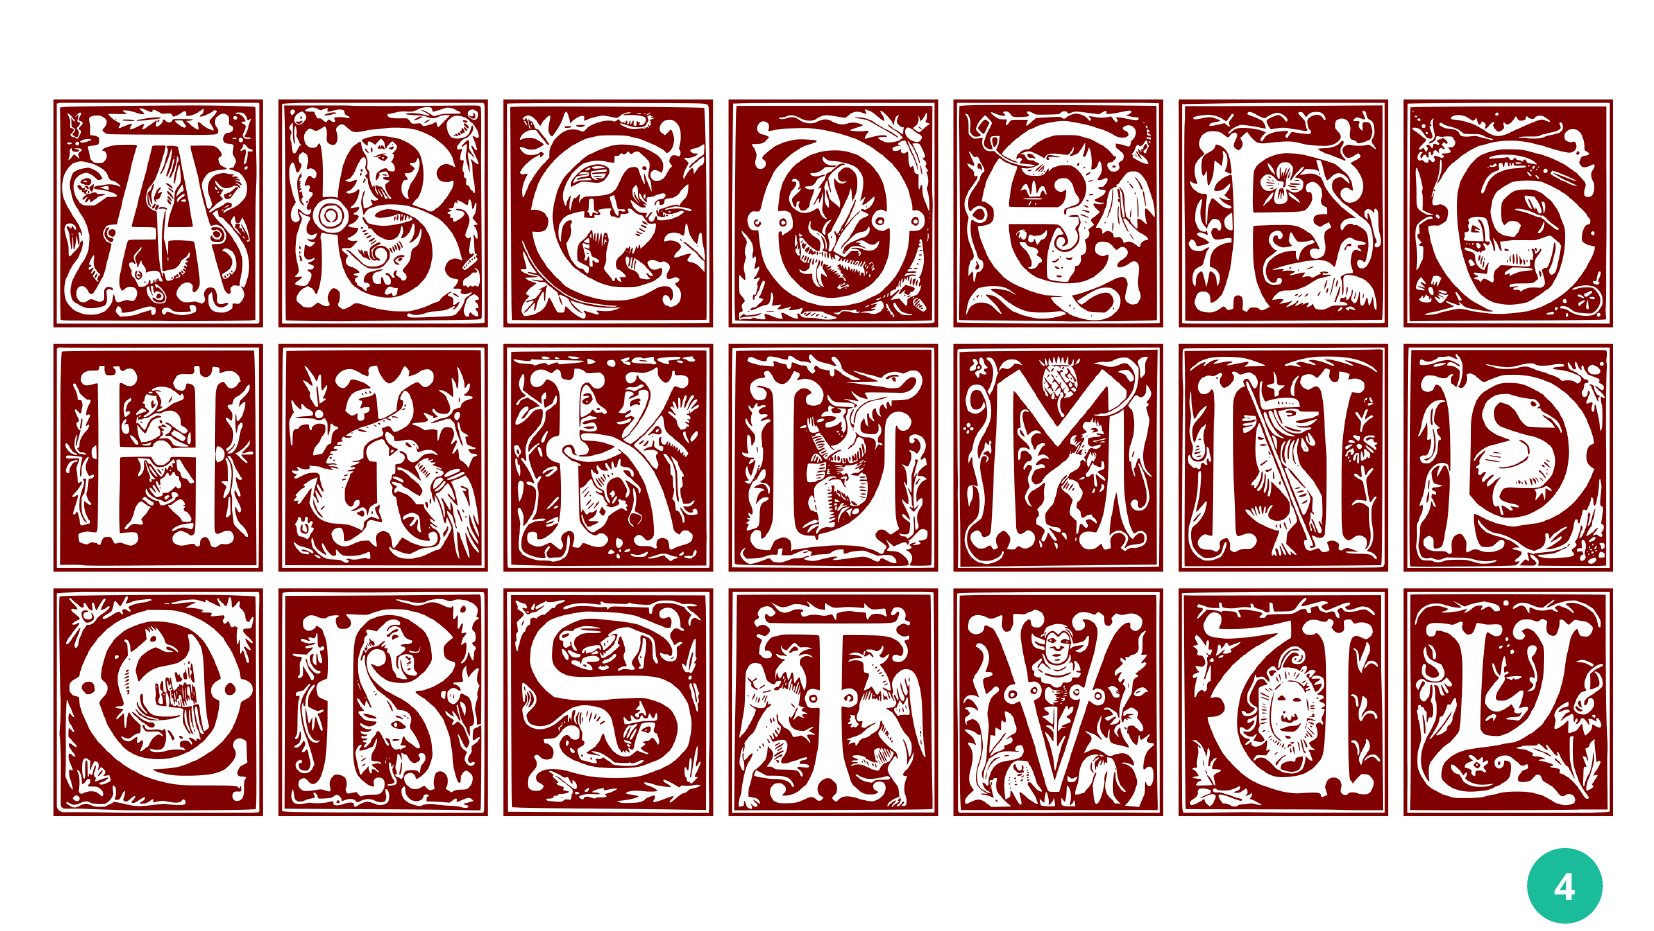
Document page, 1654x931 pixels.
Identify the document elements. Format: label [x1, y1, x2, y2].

picture [12, 58, 1654, 857]
